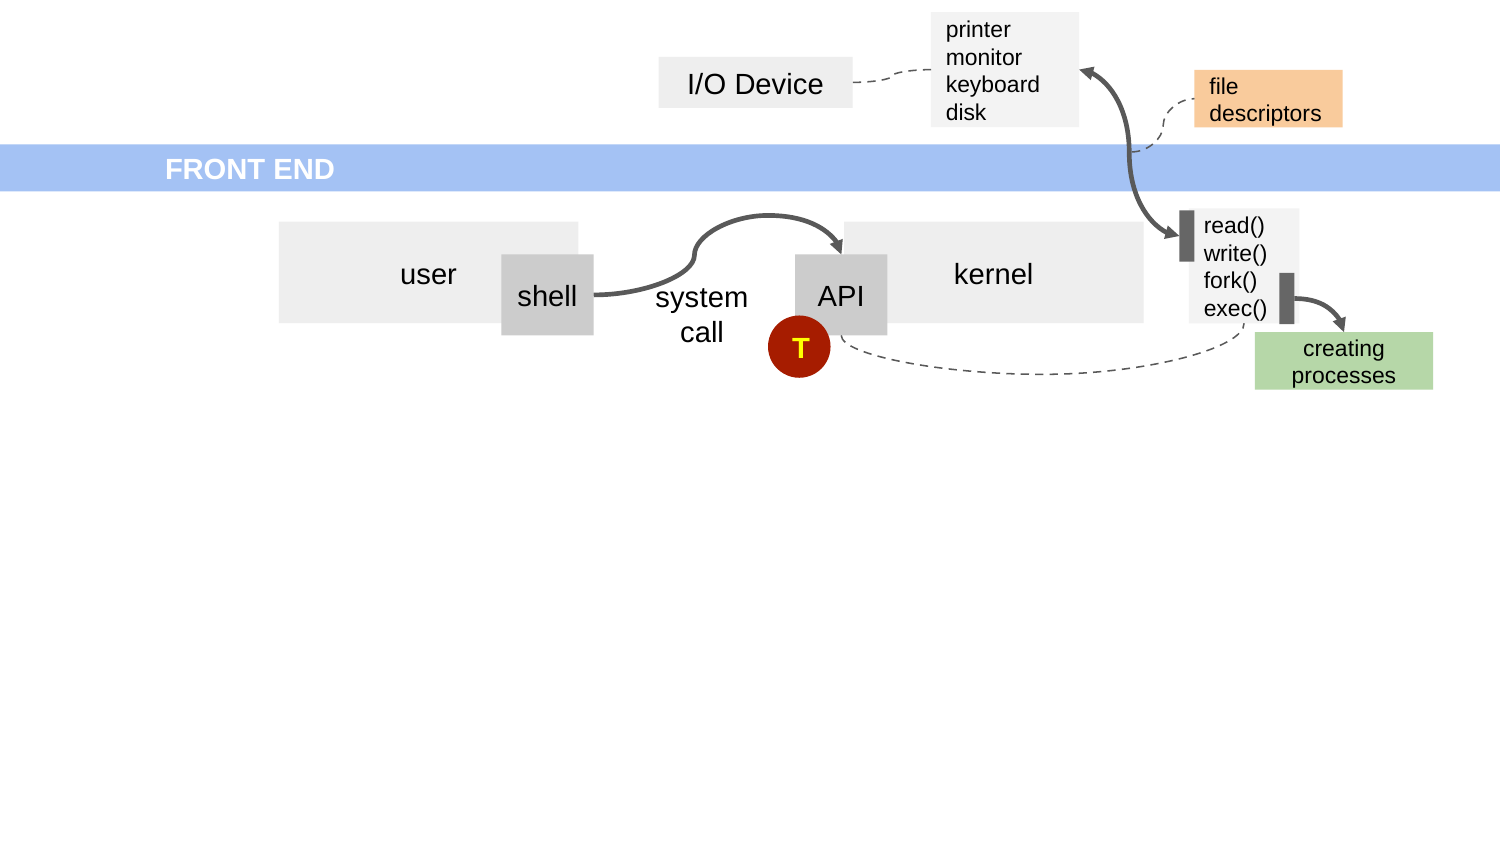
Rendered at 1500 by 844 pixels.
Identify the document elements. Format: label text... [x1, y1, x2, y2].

text_box I/O Device [658, 56, 853, 108]
text_box T [768, 315, 831, 378]
text_box API [795, 254, 888, 336]
text_box shell [501, 254, 594, 336]
text_box FRONT END [0, 144, 1132, 192]
text_box user [278, 221, 579, 324]
text_box read() write() fork() exec() [1188, 208, 1300, 324]
text_box creating processes [1254, 332, 1434, 390]
text_box [1279, 272, 1295, 325]
text_box kernel [844, 221, 1144, 324]
text_box printer monitor keyboard disk [930, 12, 1080, 128]
text_box FRONT END [1132, 144, 1500, 192]
text_box system call [634, 273, 770, 355]
text_box [1179, 210, 1195, 262]
text_box file descriptors [1194, 69, 1343, 128]
